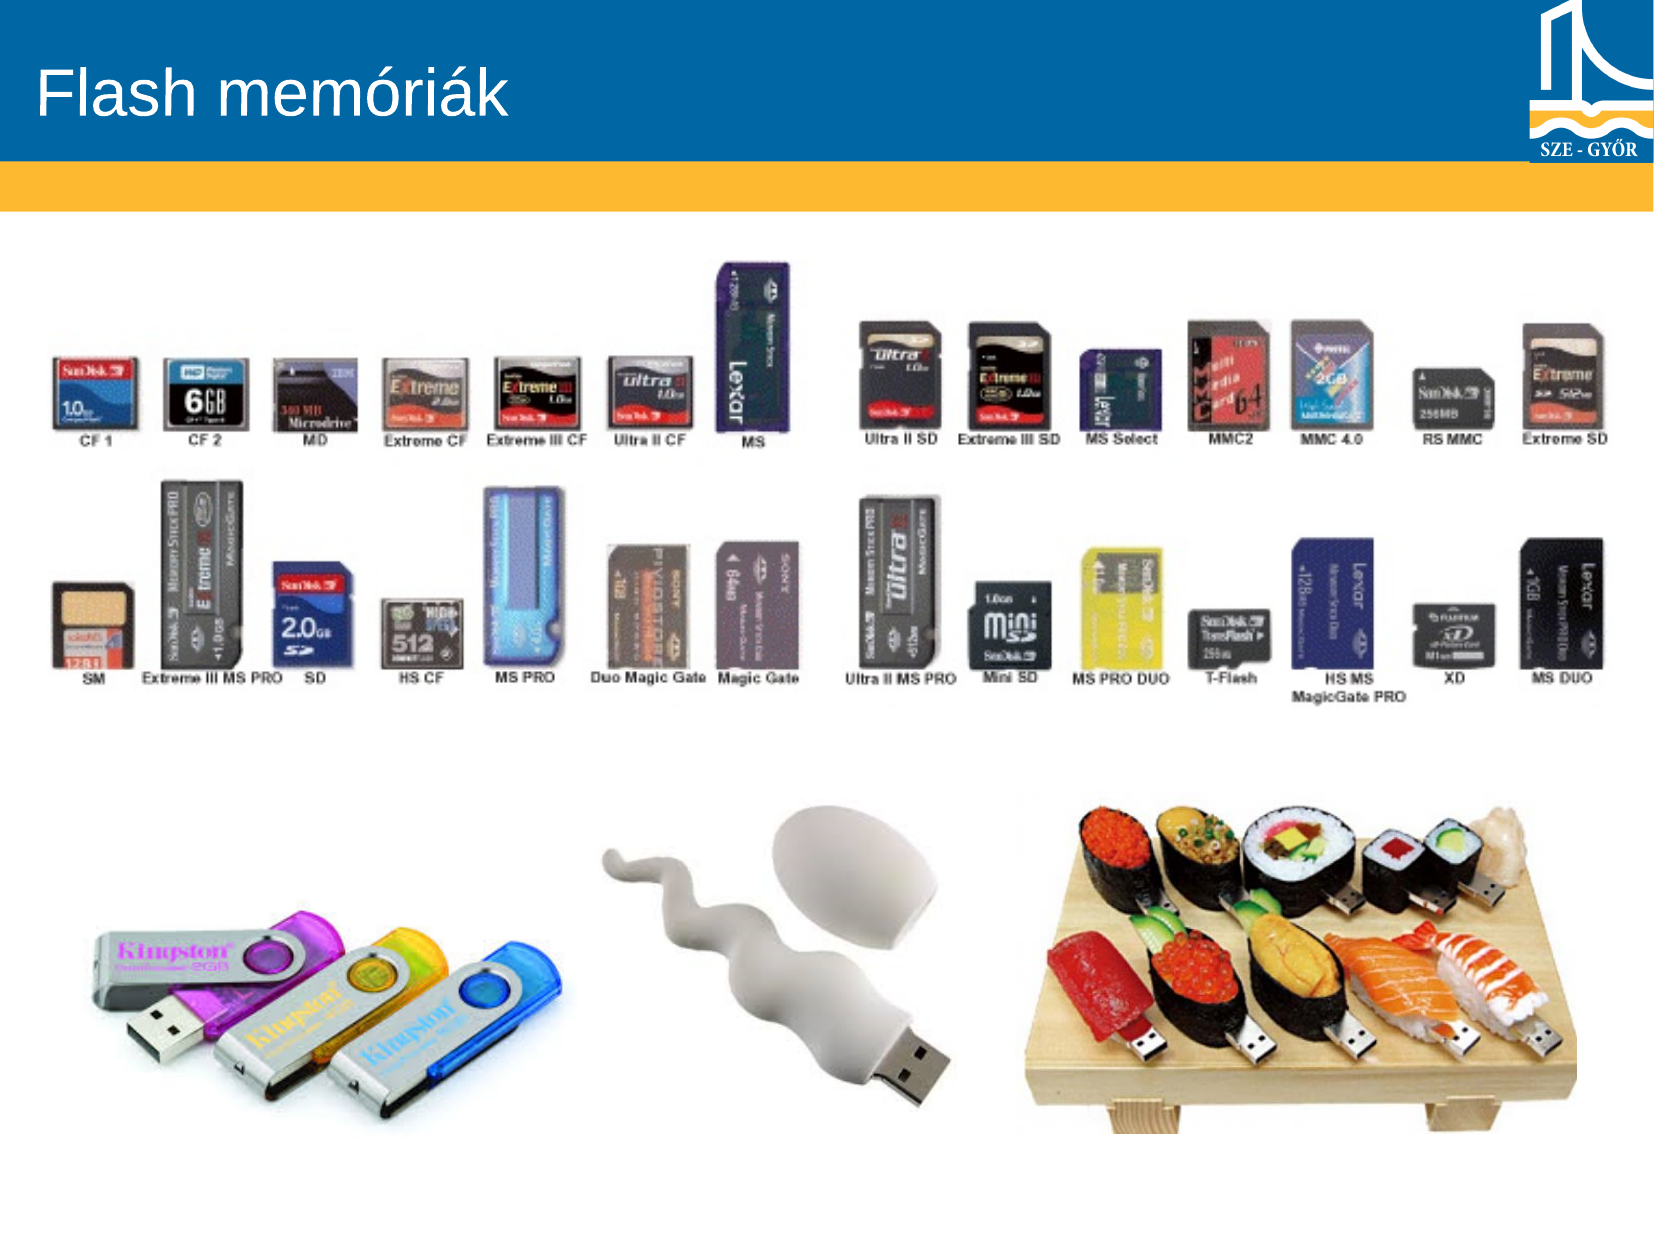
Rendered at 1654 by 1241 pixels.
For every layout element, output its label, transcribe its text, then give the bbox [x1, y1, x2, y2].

picture [1015, 791, 1577, 1134]
text_box Flash memóriák [34, 48, 1524, 144]
picture [70, 886, 586, 1158]
picture [595, 798, 964, 1112]
picture [47, 259, 1612, 709]
picture [1529, 0, 1654, 163]
